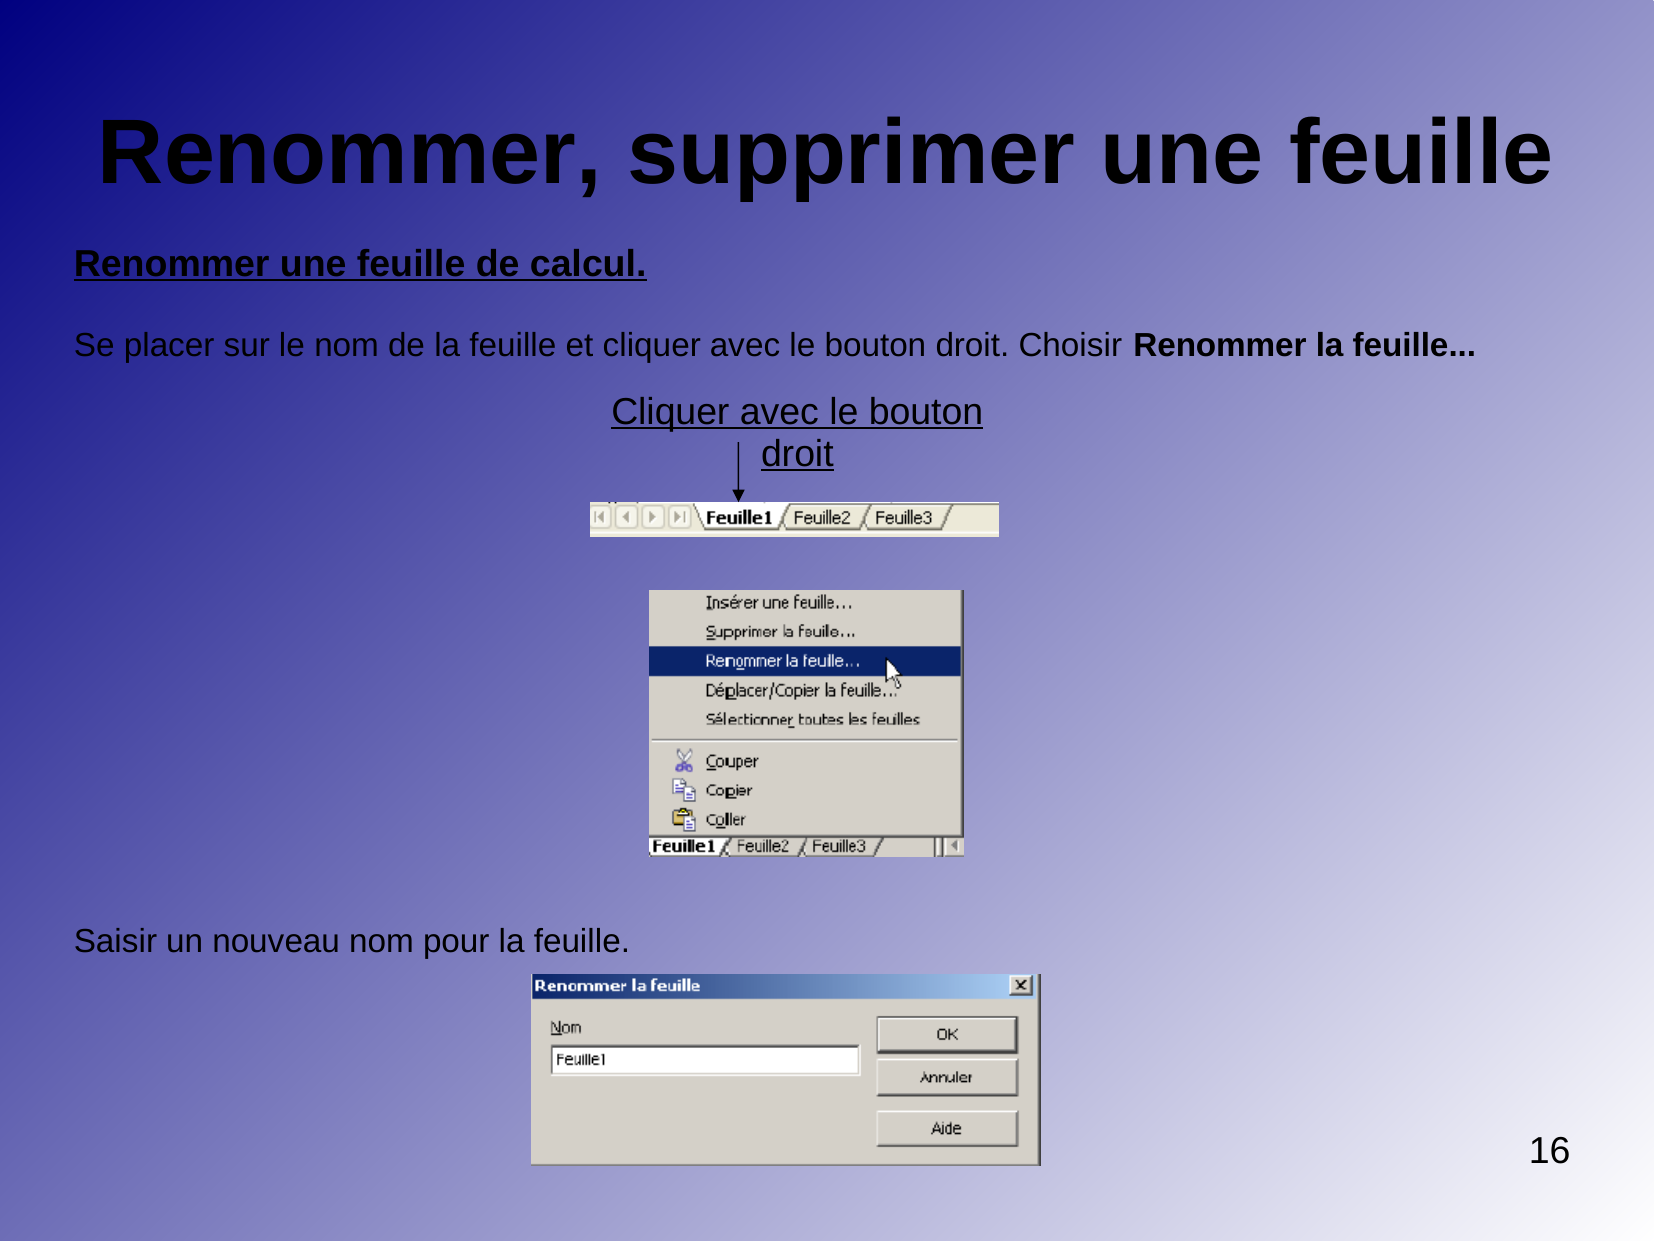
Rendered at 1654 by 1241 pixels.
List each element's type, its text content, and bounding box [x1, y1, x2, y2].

picture [649, 590, 964, 857]
picture [531, 974, 1041, 1166]
picture [590, 502, 999, 537]
text_box Cliquer avec le bouton droit [590, 383, 1005, 483]
text_box Saisir un nouveau nom pour la feuille. [59, 915, 1447, 968]
title Renommer, supprimer une feuille [82, 49, 1571, 257]
text_box Renommer une feuille de calcul. Se placer sur le nom de la feuille et cliquer avec le bouton droit. Choisir Renommer la feuille... [59, 236, 1506, 376]
